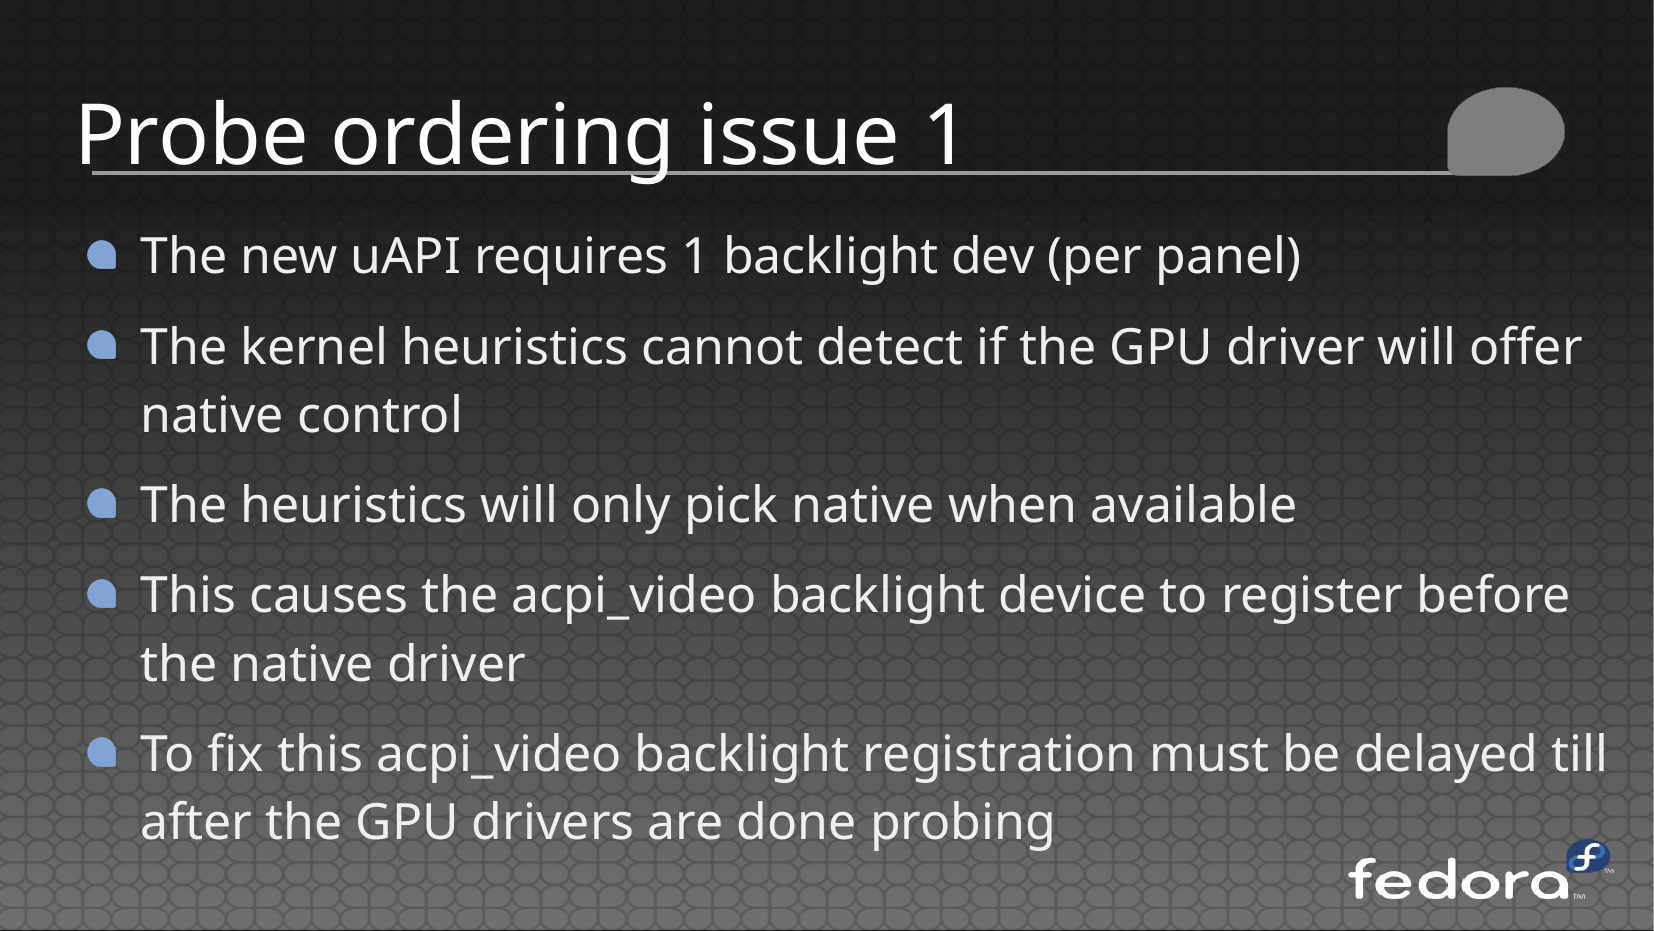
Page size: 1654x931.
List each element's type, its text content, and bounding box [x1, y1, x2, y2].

title Probe ordering issue 1 [74, 37, 1405, 226]
picture [0, 0, 1654, 931]
list The new uAPI requires 1 backlight dev (per panel) The kernel heuristics cannot detect if the GPU driver will offer native control The heuristics will only pick native when available This causes the acpi_video backlight device to register before the native driver To fix this acpi_video backlight registration must be delayed till after the GPU drivers are done probing [69, 220, 1627, 892]
